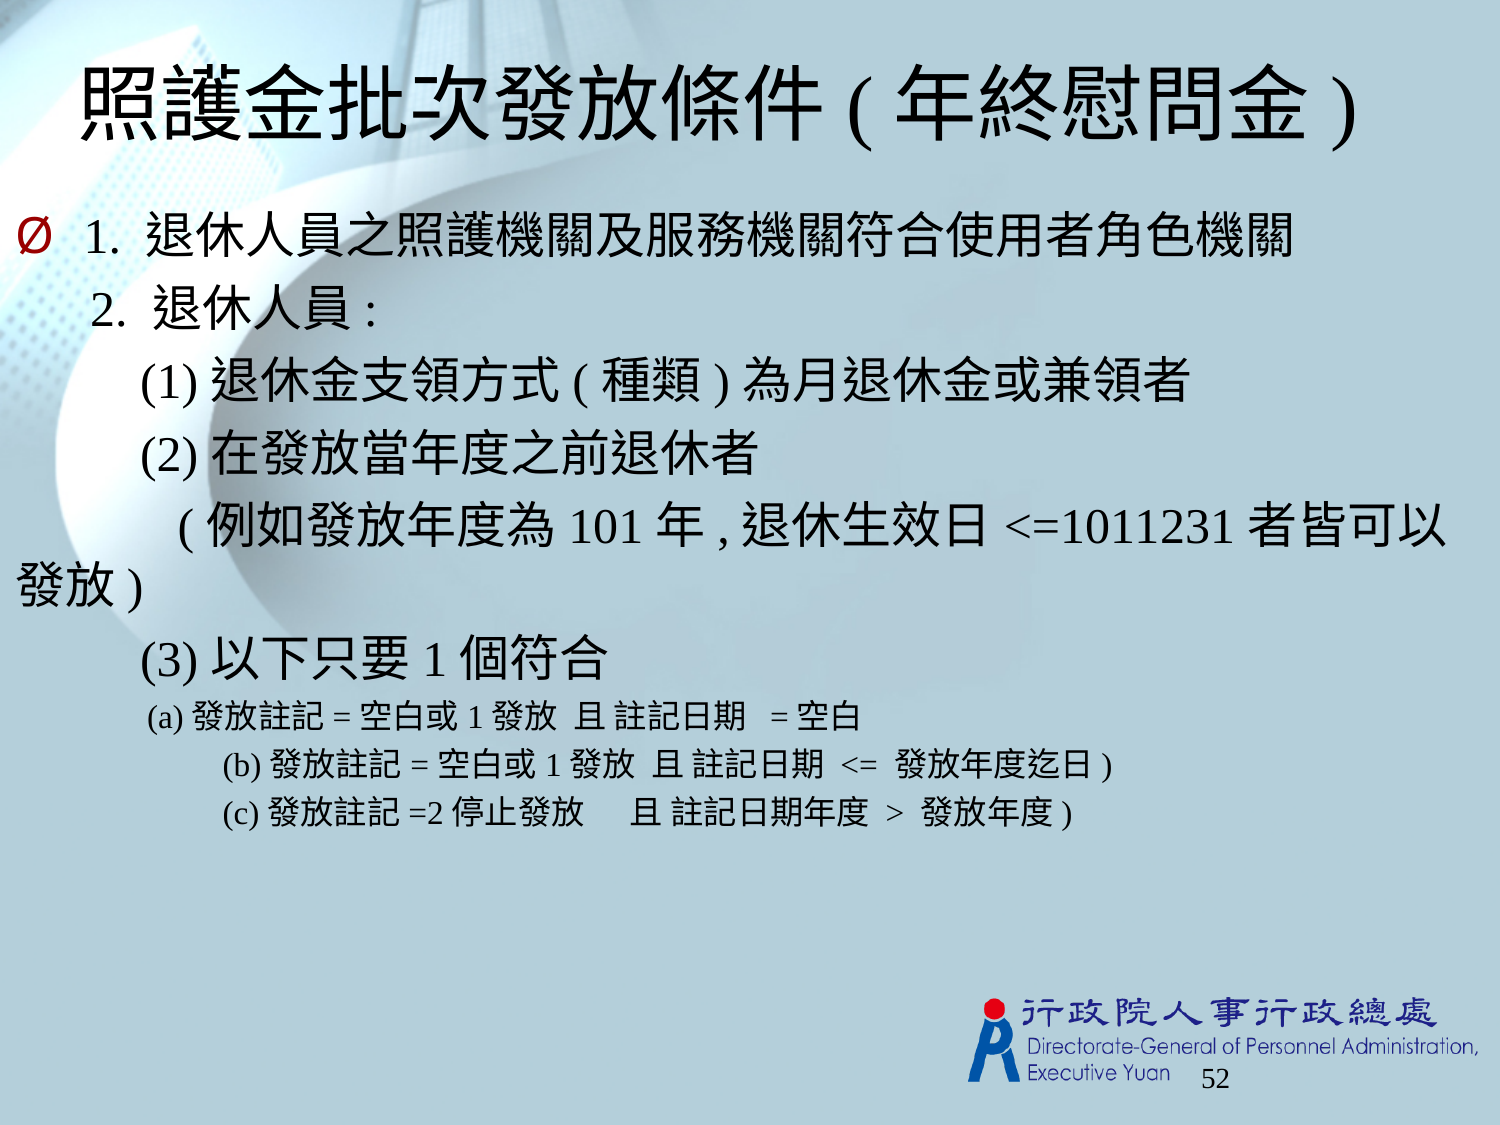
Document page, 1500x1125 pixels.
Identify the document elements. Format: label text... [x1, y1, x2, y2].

list 1. 退休人員之照護機關及服務機關符合使用者角色機關 2. 退休人員: (1)退休金支領方式(種類)為月退休金或兼領者 (2)在發放當年度之前退休者 (例如發放年度為101年,退休生效日<=1011231者皆可以發放) (3)以下只要1個符合 (a)發放註記=空白或1發放 且 註記日期 =空白 (b)發放註記=空白或1發放 且 註記日期 <= 發放年度迄日) (c)發放註記=2停止發放 且 註記日期年度 > 發放年度) [0, 196, 1500, 1094]
text_box [1185, 1058, 1499, 1125]
text_box 照護金批次發放條件(年終慰問金) [62, 54, 1500, 167]
